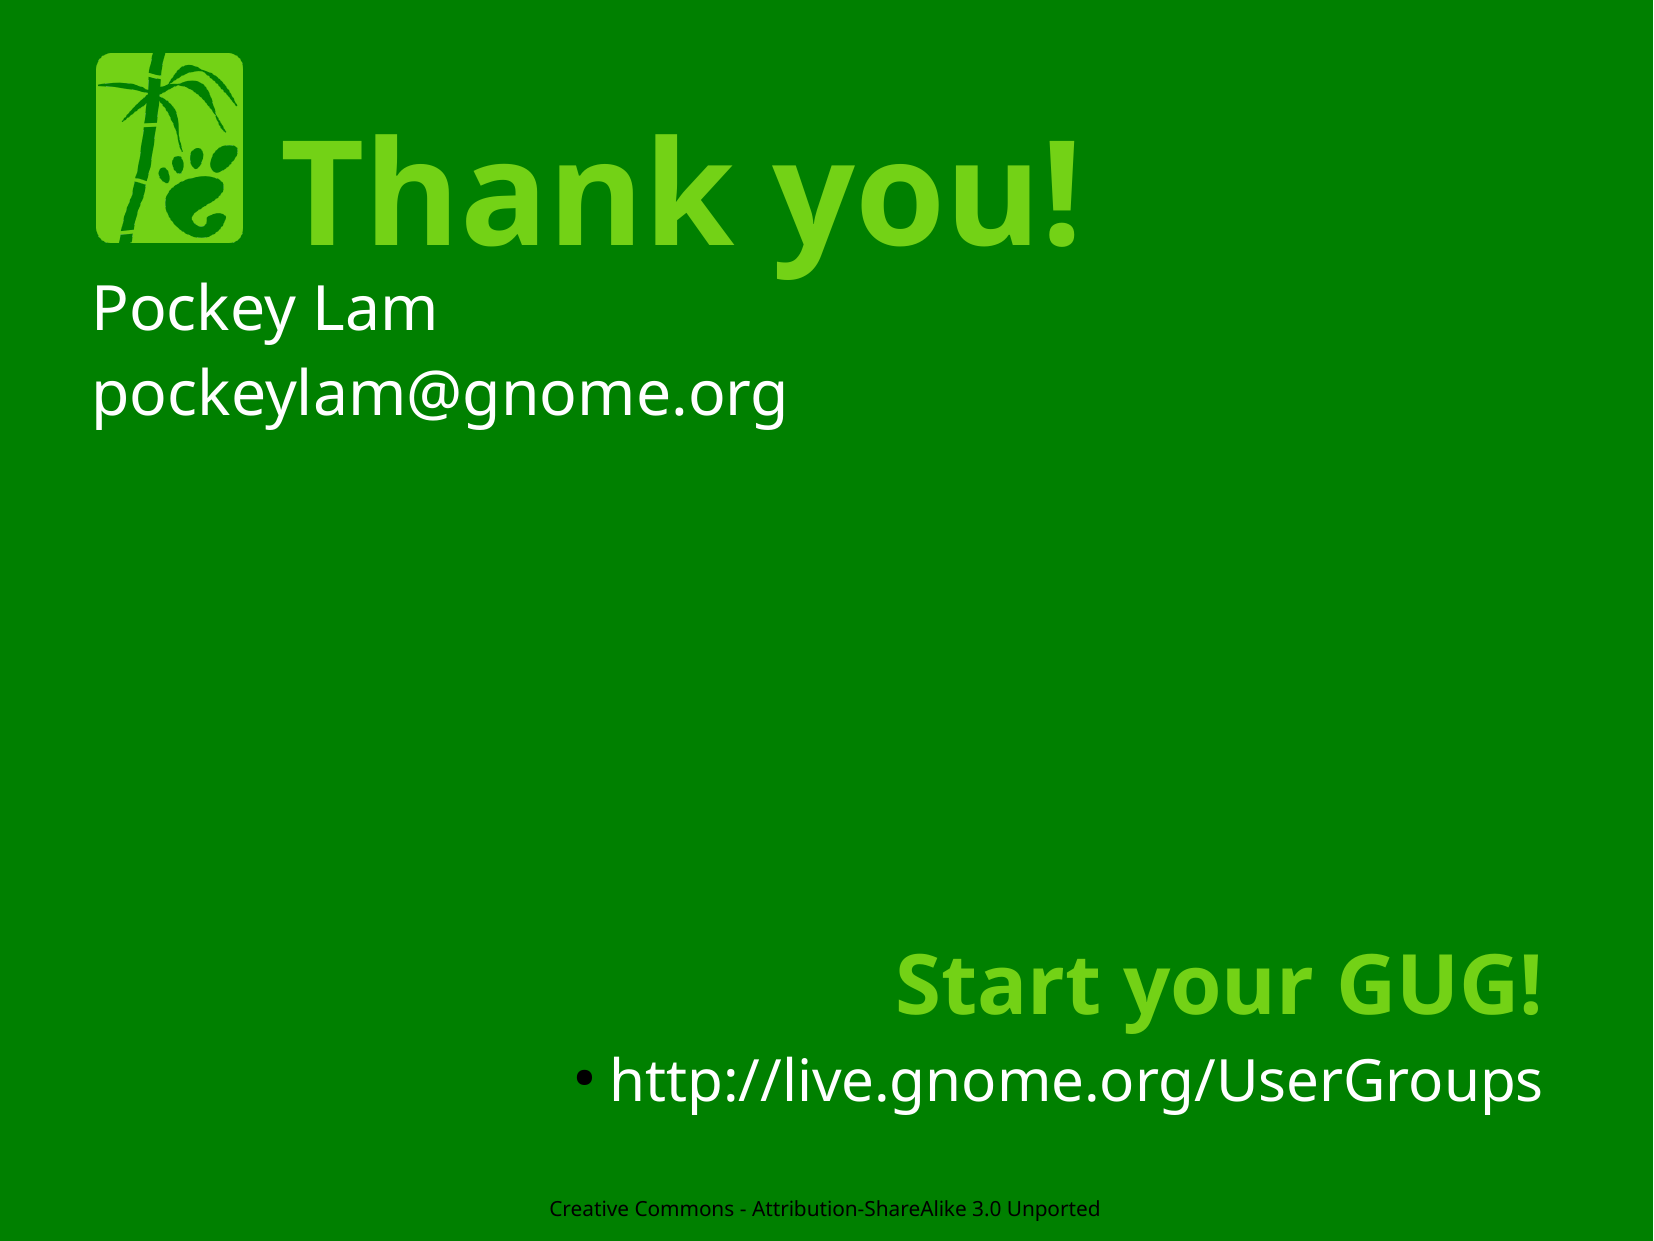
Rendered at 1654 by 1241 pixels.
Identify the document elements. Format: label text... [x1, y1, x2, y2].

picture [96, 53, 243, 243]
text_box Start your GUG! http://live.gnome.org/UserGroups [291, 874, 1559, 1170]
text_box Pockey Lam pockeylam@gnome.org [76, 266, 1199, 432]
text_box Thank you! [265, 94, 1140, 266]
